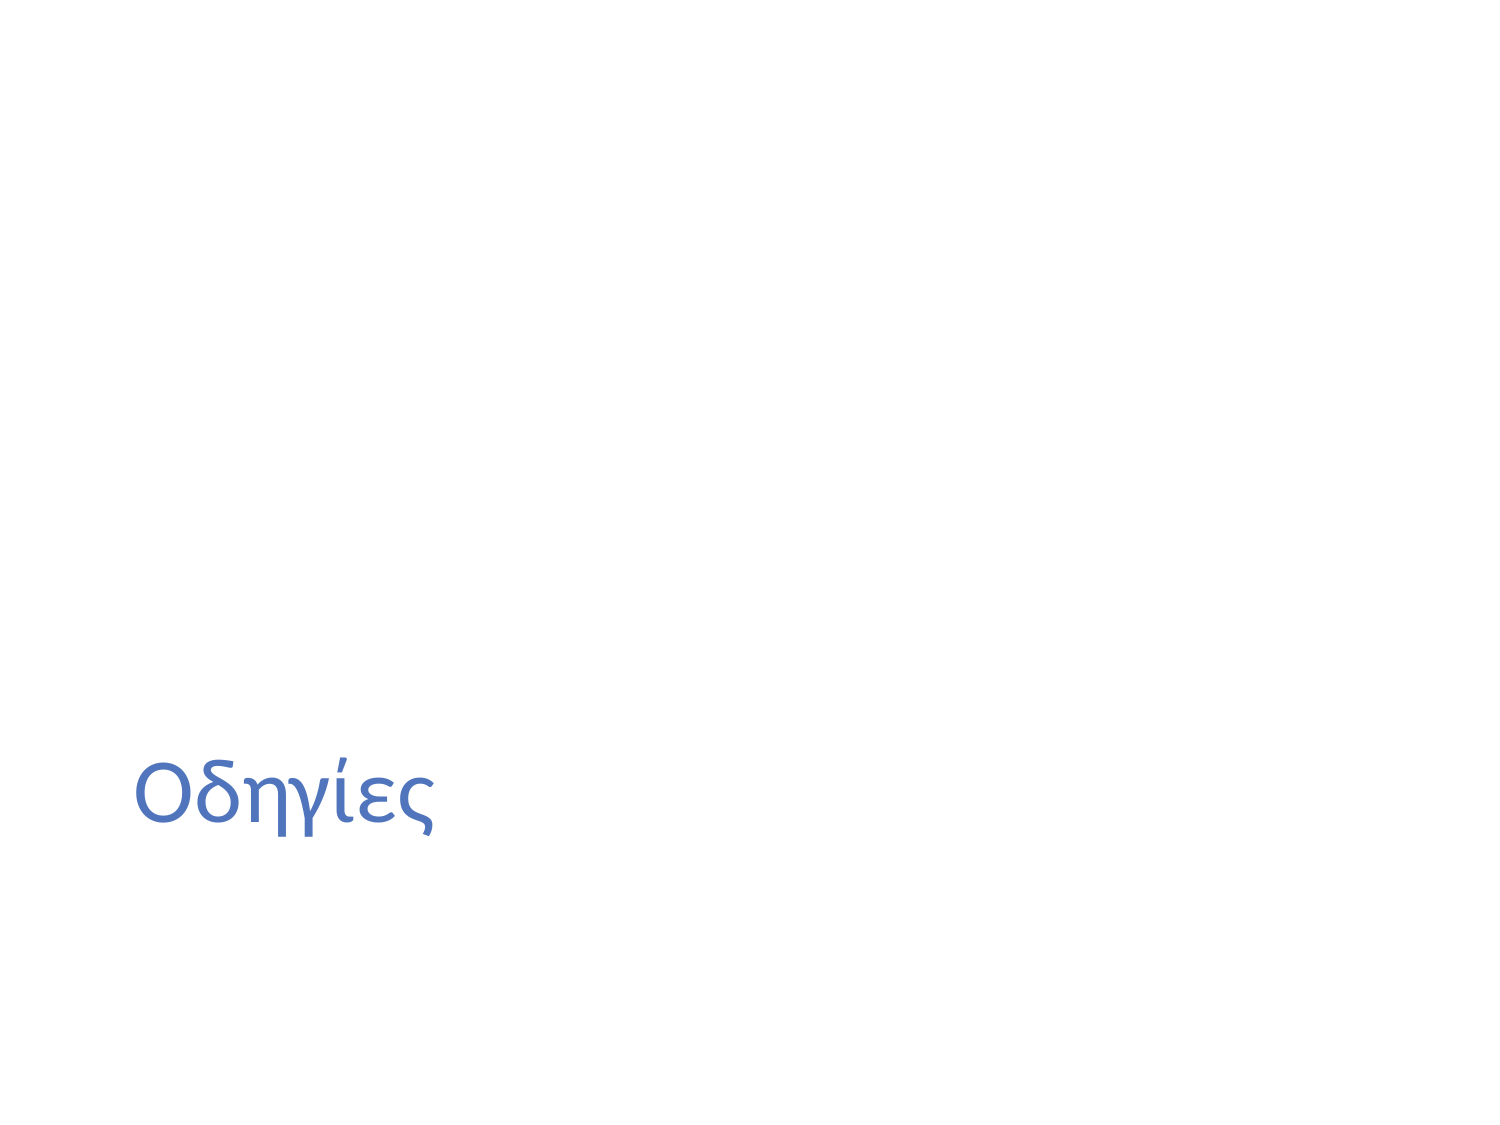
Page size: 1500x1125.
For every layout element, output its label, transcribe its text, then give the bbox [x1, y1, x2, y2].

title Οδηγίες [118, 722, 1394, 947]
